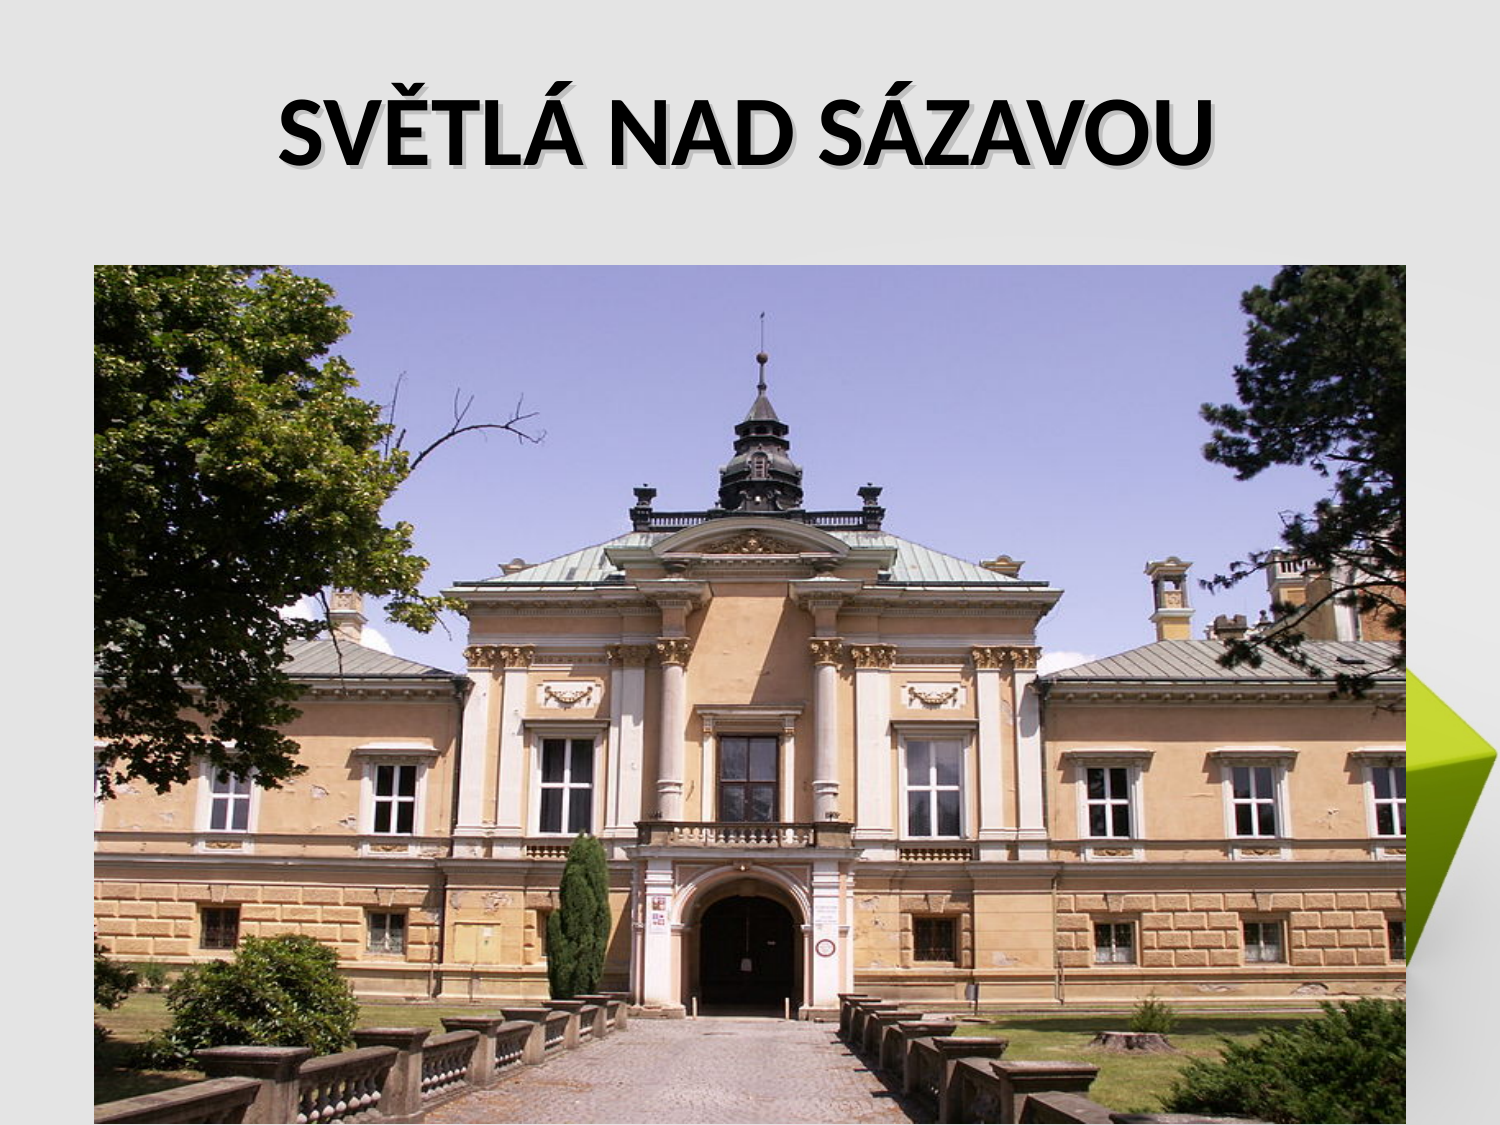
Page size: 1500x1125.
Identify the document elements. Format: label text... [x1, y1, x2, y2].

picture [94, 265, 1406, 1124]
title SVĚTLÁ NAD SÁZAVOU [147, 30, 1348, 221]
